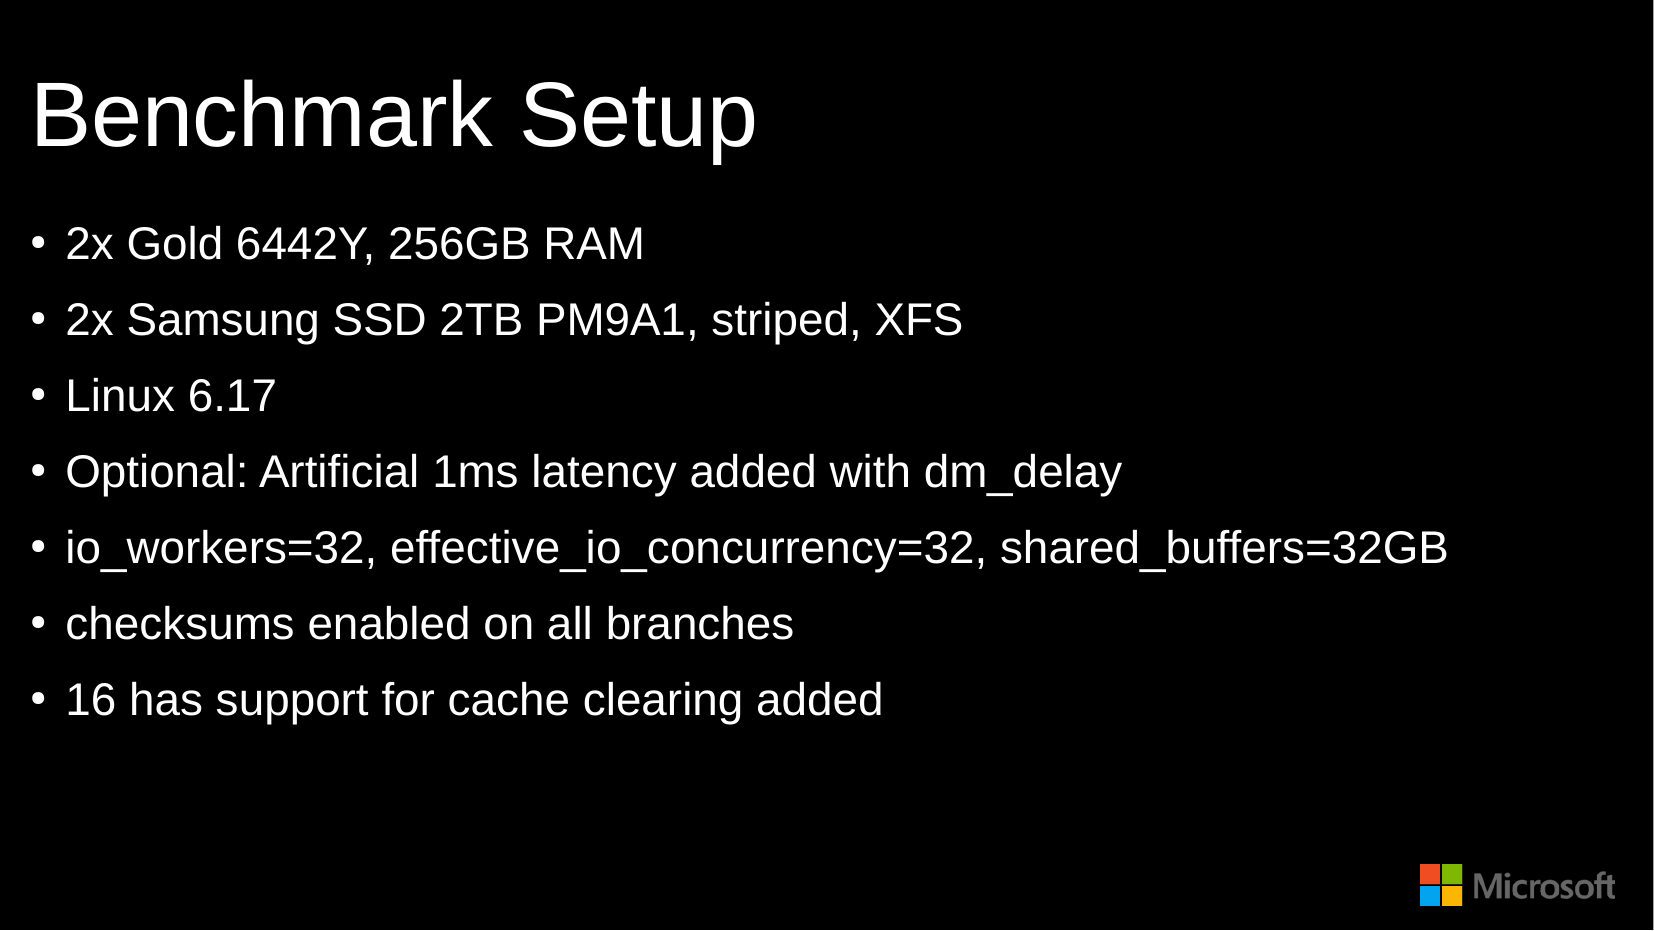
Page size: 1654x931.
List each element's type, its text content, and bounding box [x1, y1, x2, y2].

title Benchmark Setup [30, 37, 1621, 193]
subtitle 2x Gold 6442Y, 256GB RAM 2x Samsung SSD 2TB PM9A1, striped, XFS Linux 6.17 Optional: Artificial 1ms latency added with dm_delay io_workers=32, effective_io_concurrency=32, shared_buffers=32GB checksums enabled on all branches 16 has support for cache clearing added [30, 217, 1621, 916]
